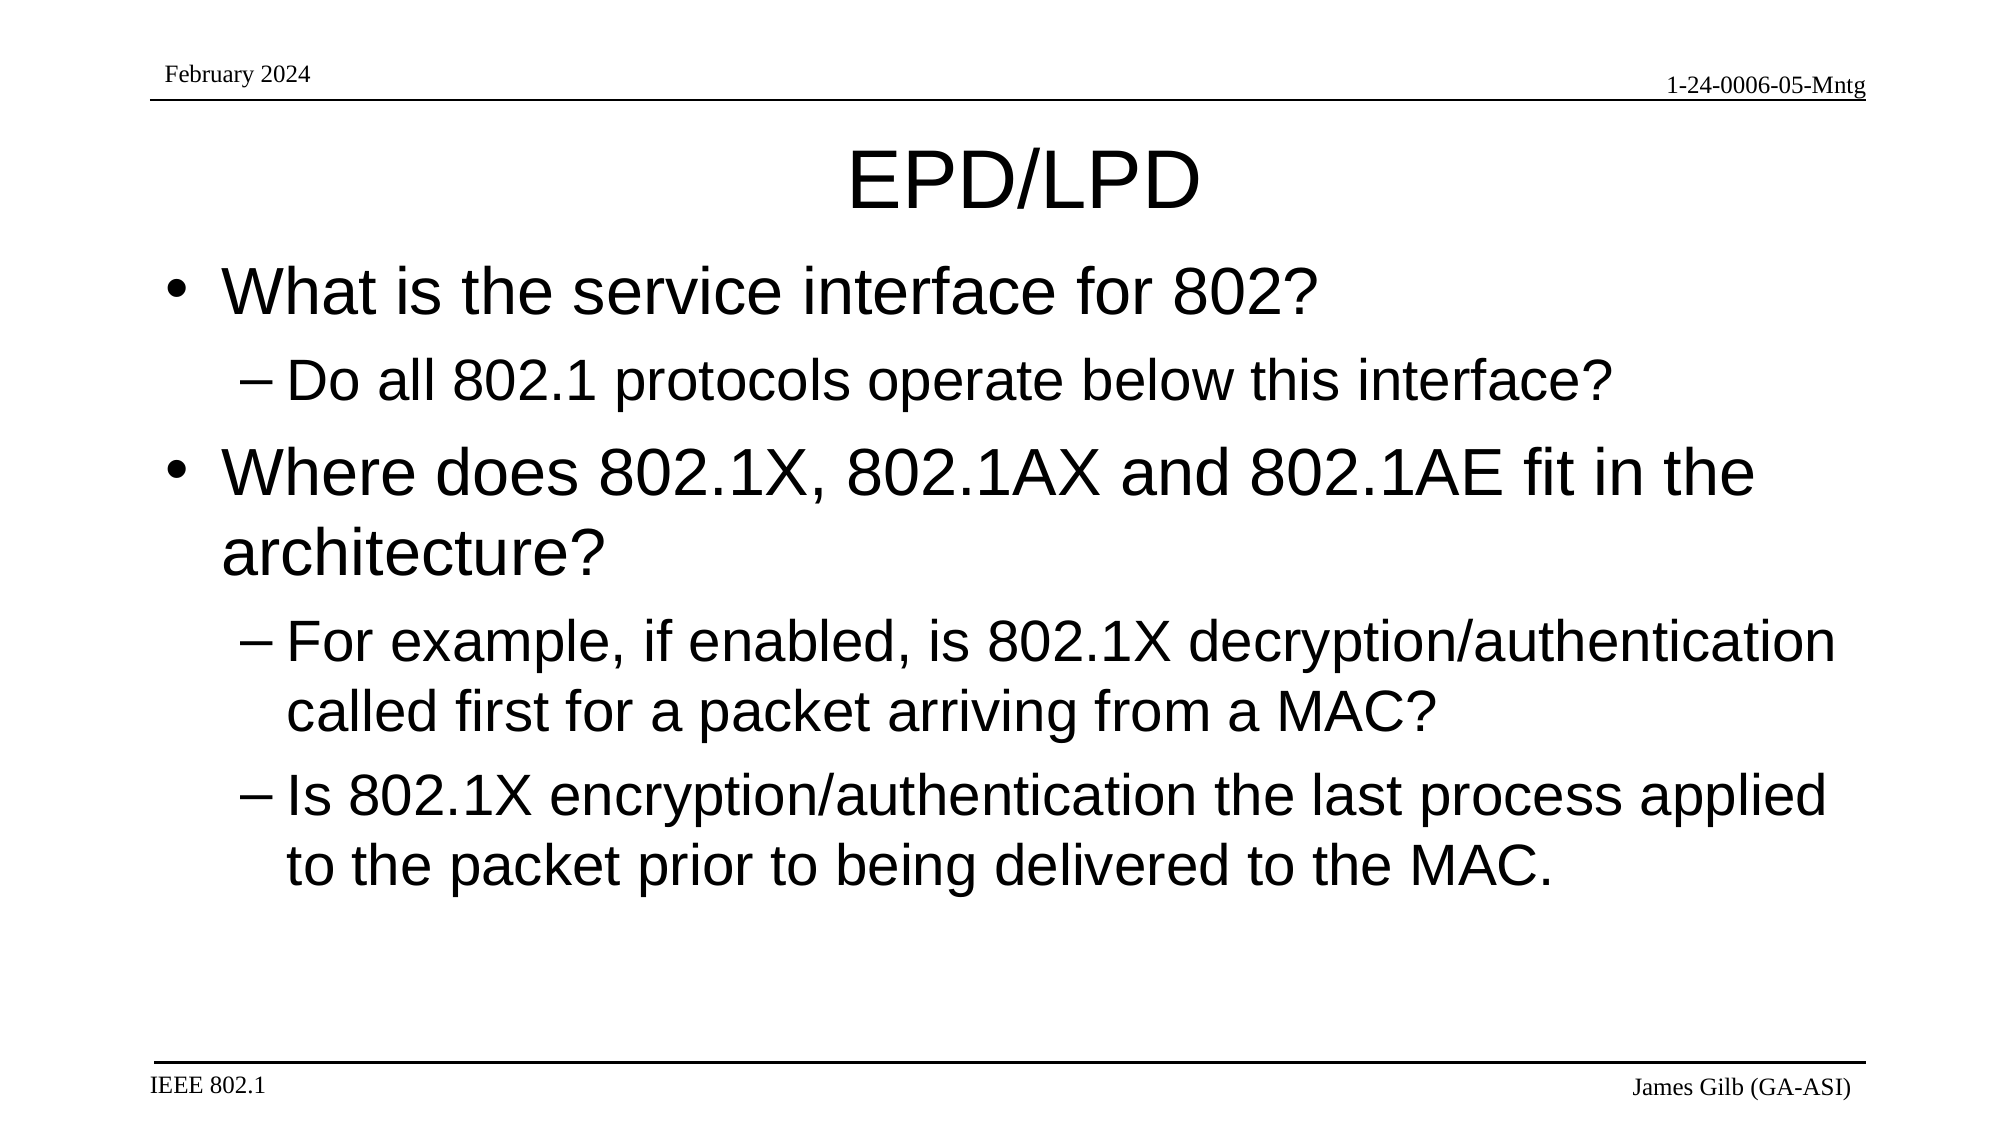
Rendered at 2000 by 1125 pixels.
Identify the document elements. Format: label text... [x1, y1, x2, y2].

title EPD/LPD [149, 112, 1900, 238]
list What is the service interface for 802? Do all 802.1 protocols operate below this interface? Where does 802.1X, 802.1AX and 802.1AE fit in the architecture? For example, if enabled, is 802.1X decryption/authentication called first for a packet arriving from a MAC? Is 802.1X encryption/authentication the last process applied to the packet prior to being delivered to the MAC. [149, 239, 1900, 1051]
